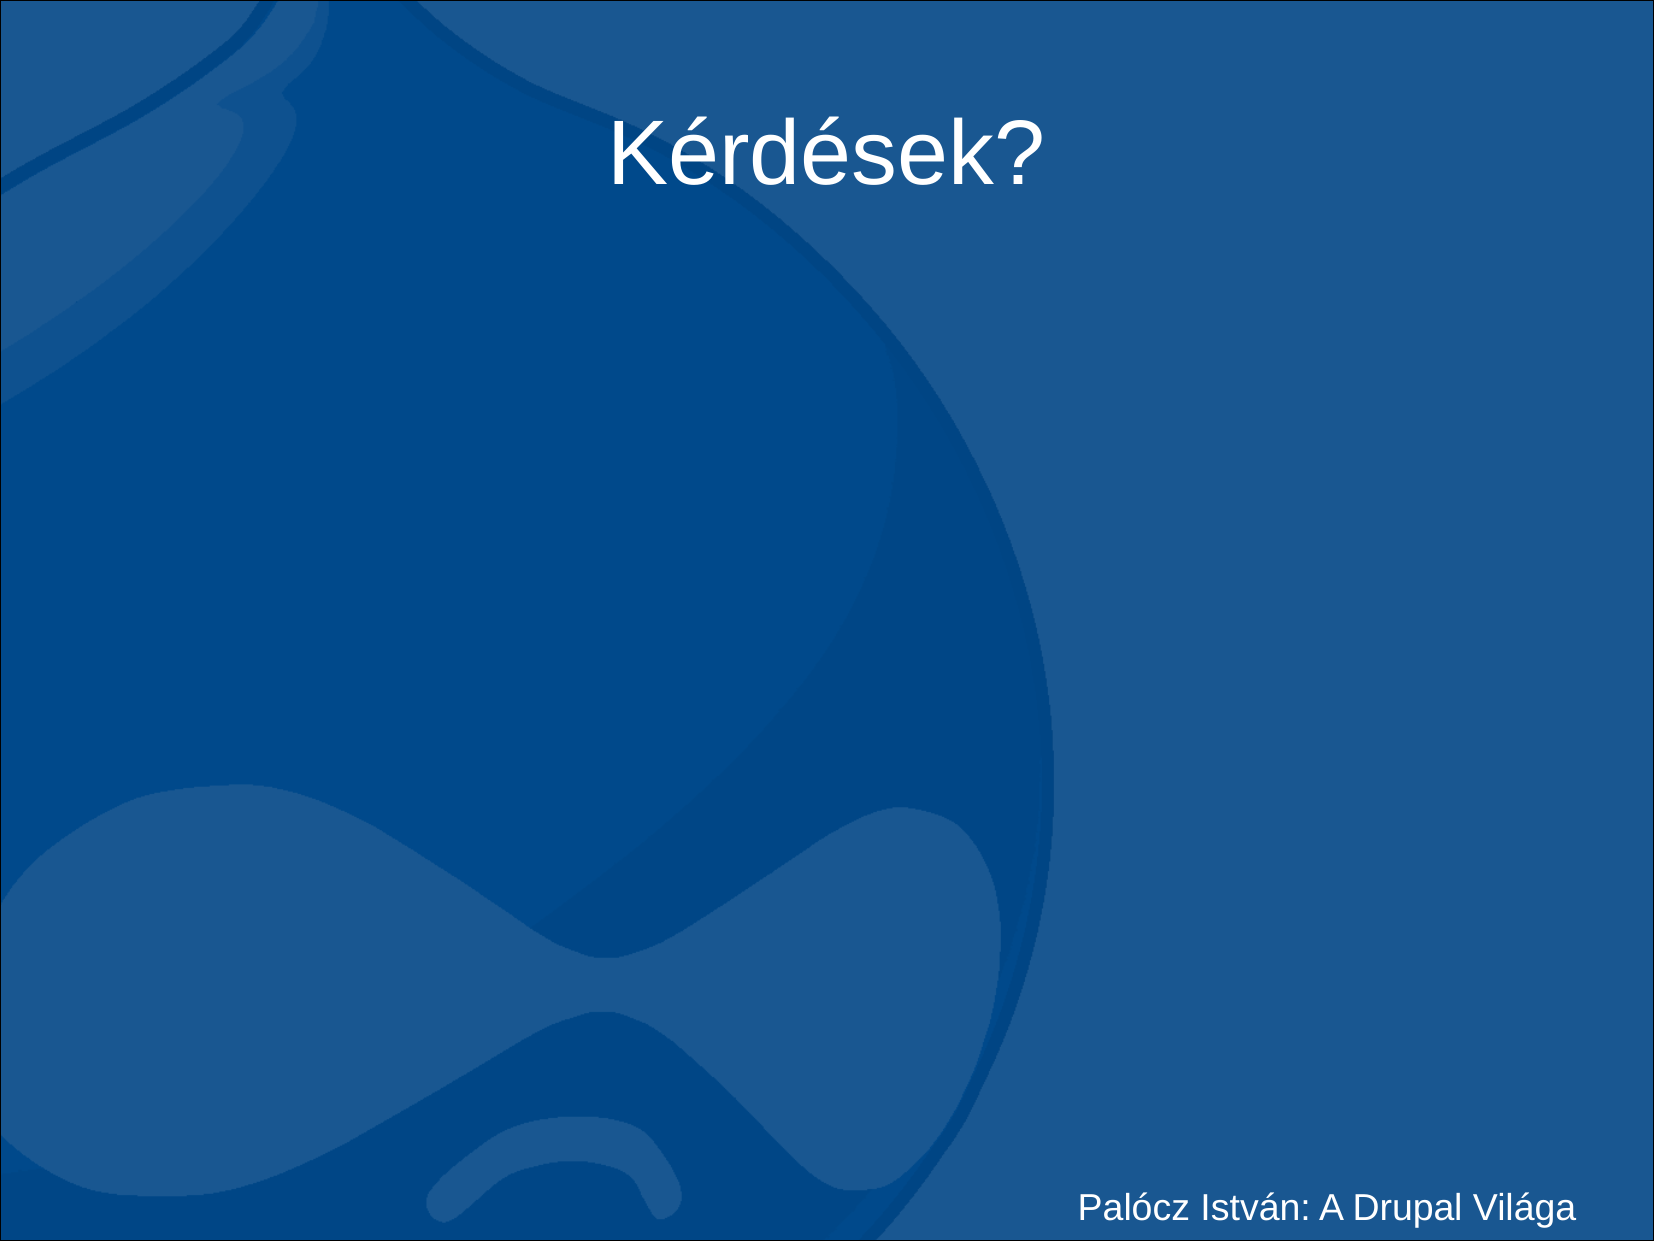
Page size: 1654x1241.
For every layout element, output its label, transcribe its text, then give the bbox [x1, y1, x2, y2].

title Kérdések? [82, 49, 1571, 257]
